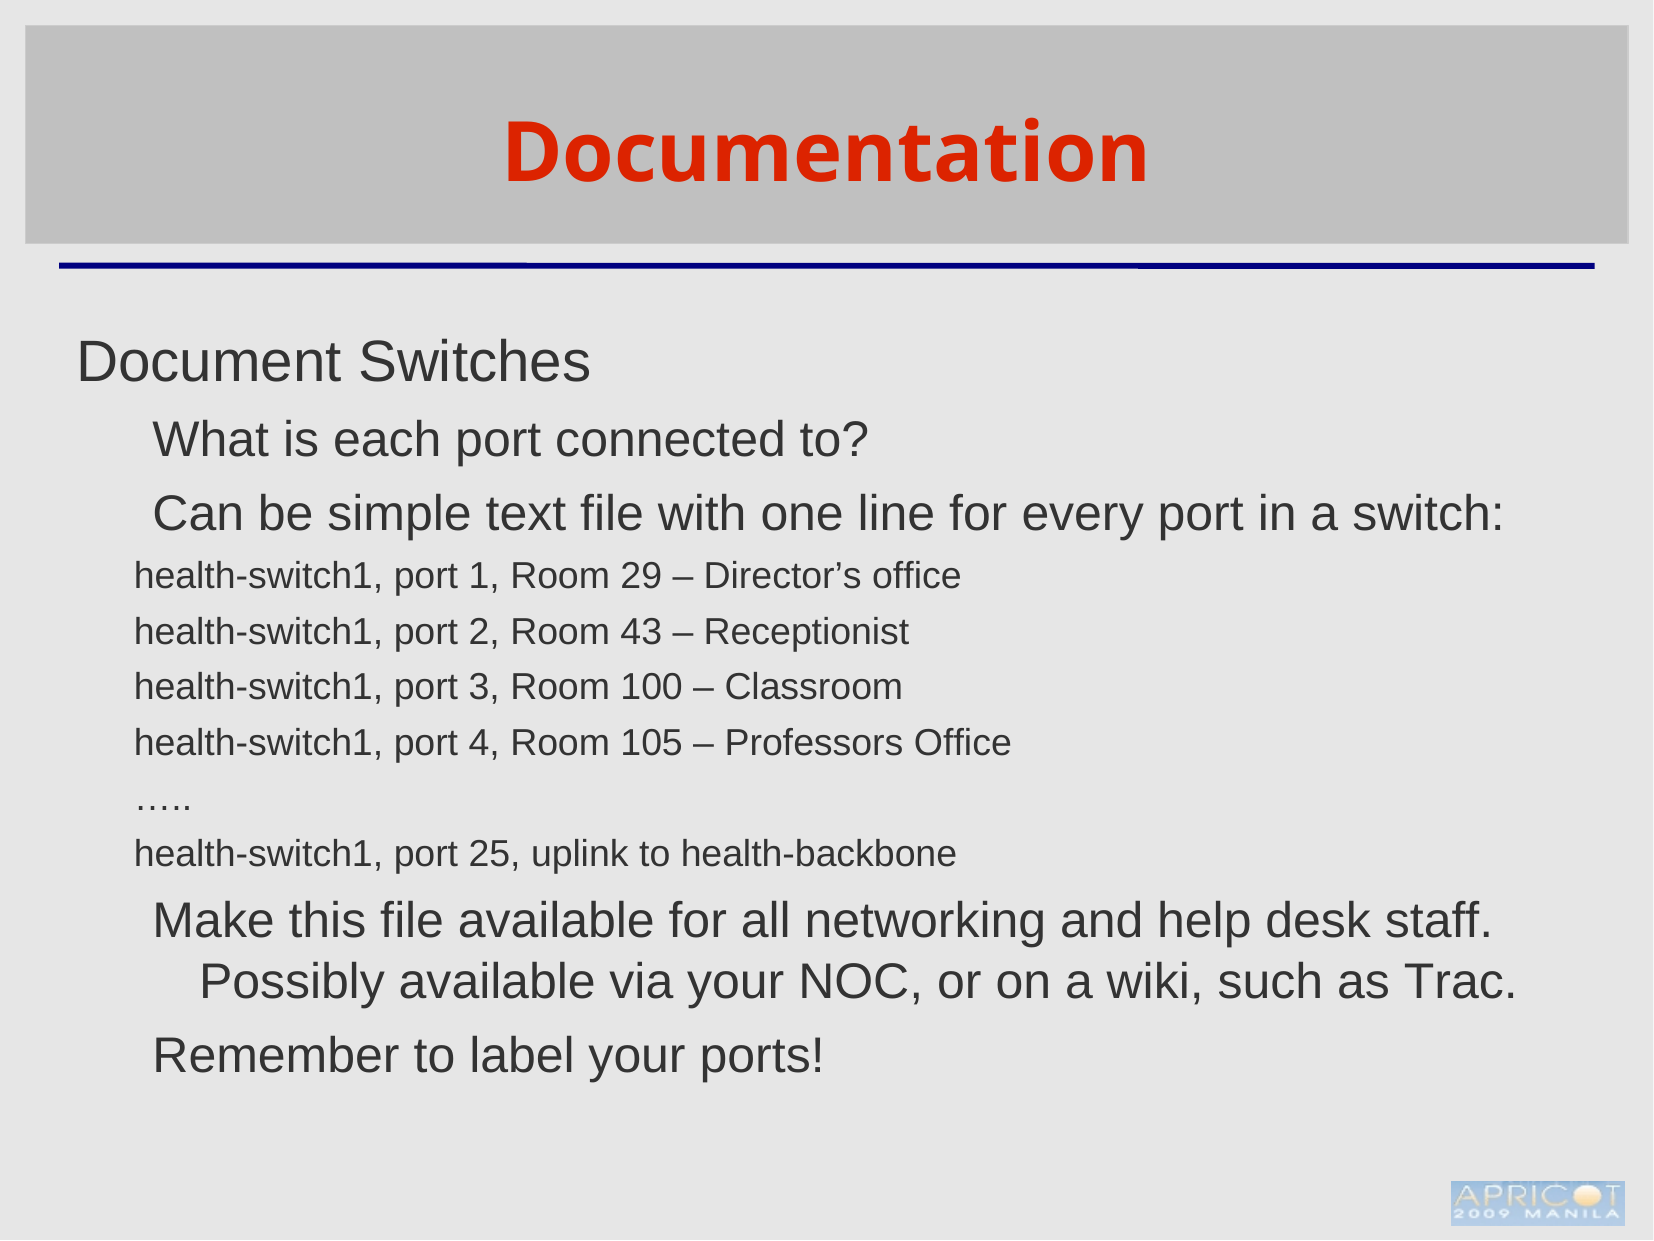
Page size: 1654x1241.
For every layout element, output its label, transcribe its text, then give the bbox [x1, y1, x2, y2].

list Document Switches What is each port connected to? Can be simple text file with one line for every port in a switch: health-switch1, port 1, Room 29 – Director’s office health-switch1, port 2, Room 43 – Receptionist health-switch1, port 3, Room 100 – Classroom health-switch1, port 4, Room 105 – Professors Office ….. health-switch1, port 25, uplink to health-backbone Make this file available for all networking and help desk staff. Possibly available via your NOC, or on a wiki, such as Trac. Remember to label your ports! [59, 322, 1593, 1116]
picture [1451, 1181, 1625, 1226]
title Documentation [121, 53, 1532, 245]
